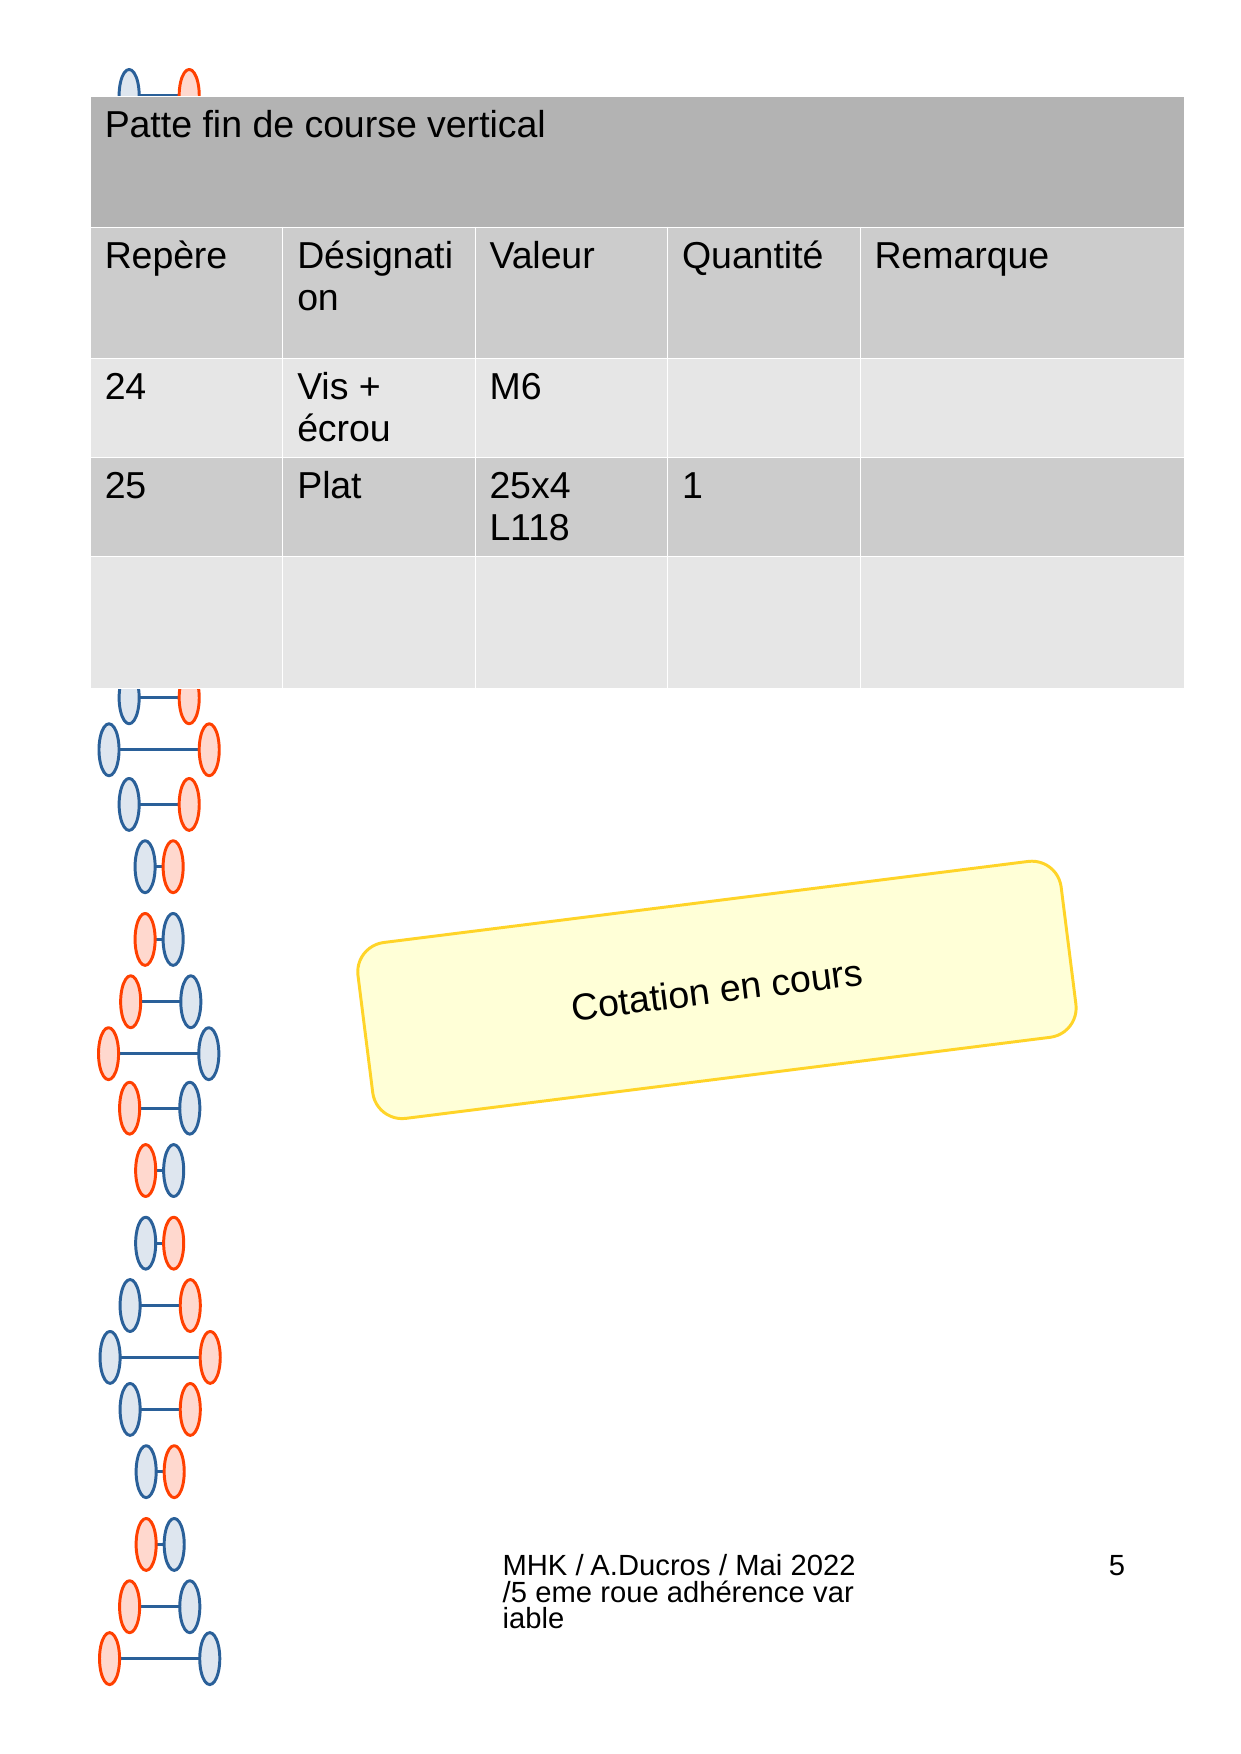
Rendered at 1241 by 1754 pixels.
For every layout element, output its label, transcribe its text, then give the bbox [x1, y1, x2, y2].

table_cell [861, 557, 1184, 688]
table_cell 25x4 L118 [476, 458, 667, 556]
table_cell 25 [91, 458, 282, 556]
table_cell 24 [91, 359, 282, 457]
table_cell [861, 359, 1184, 457]
table_cell [91, 557, 282, 688]
table_cell Plat [283, 458, 475, 556]
table_cell 1 [668, 458, 860, 556]
table_cell Quantité [668, 228, 860, 358]
table_cell Vis + écrou [283, 359, 475, 457]
table_cell M6 [476, 359, 667, 457]
table_cell Repère [91, 228, 282, 358]
table_cell Valeur [476, 228, 667, 358]
table_cell Remarque [861, 228, 1184, 358]
table_cell [668, 359, 860, 457]
text_box Cotation en cours [357, 861, 1077, 1119]
table_cell [283, 557, 475, 688]
table_cell Désignation [283, 228, 475, 358]
table_cell [861, 458, 1184, 556]
table_cell [668, 557, 860, 688]
table_cell [476, 557, 667, 688]
table_header Patte fin de course vertical [91, 97, 1184, 227]
